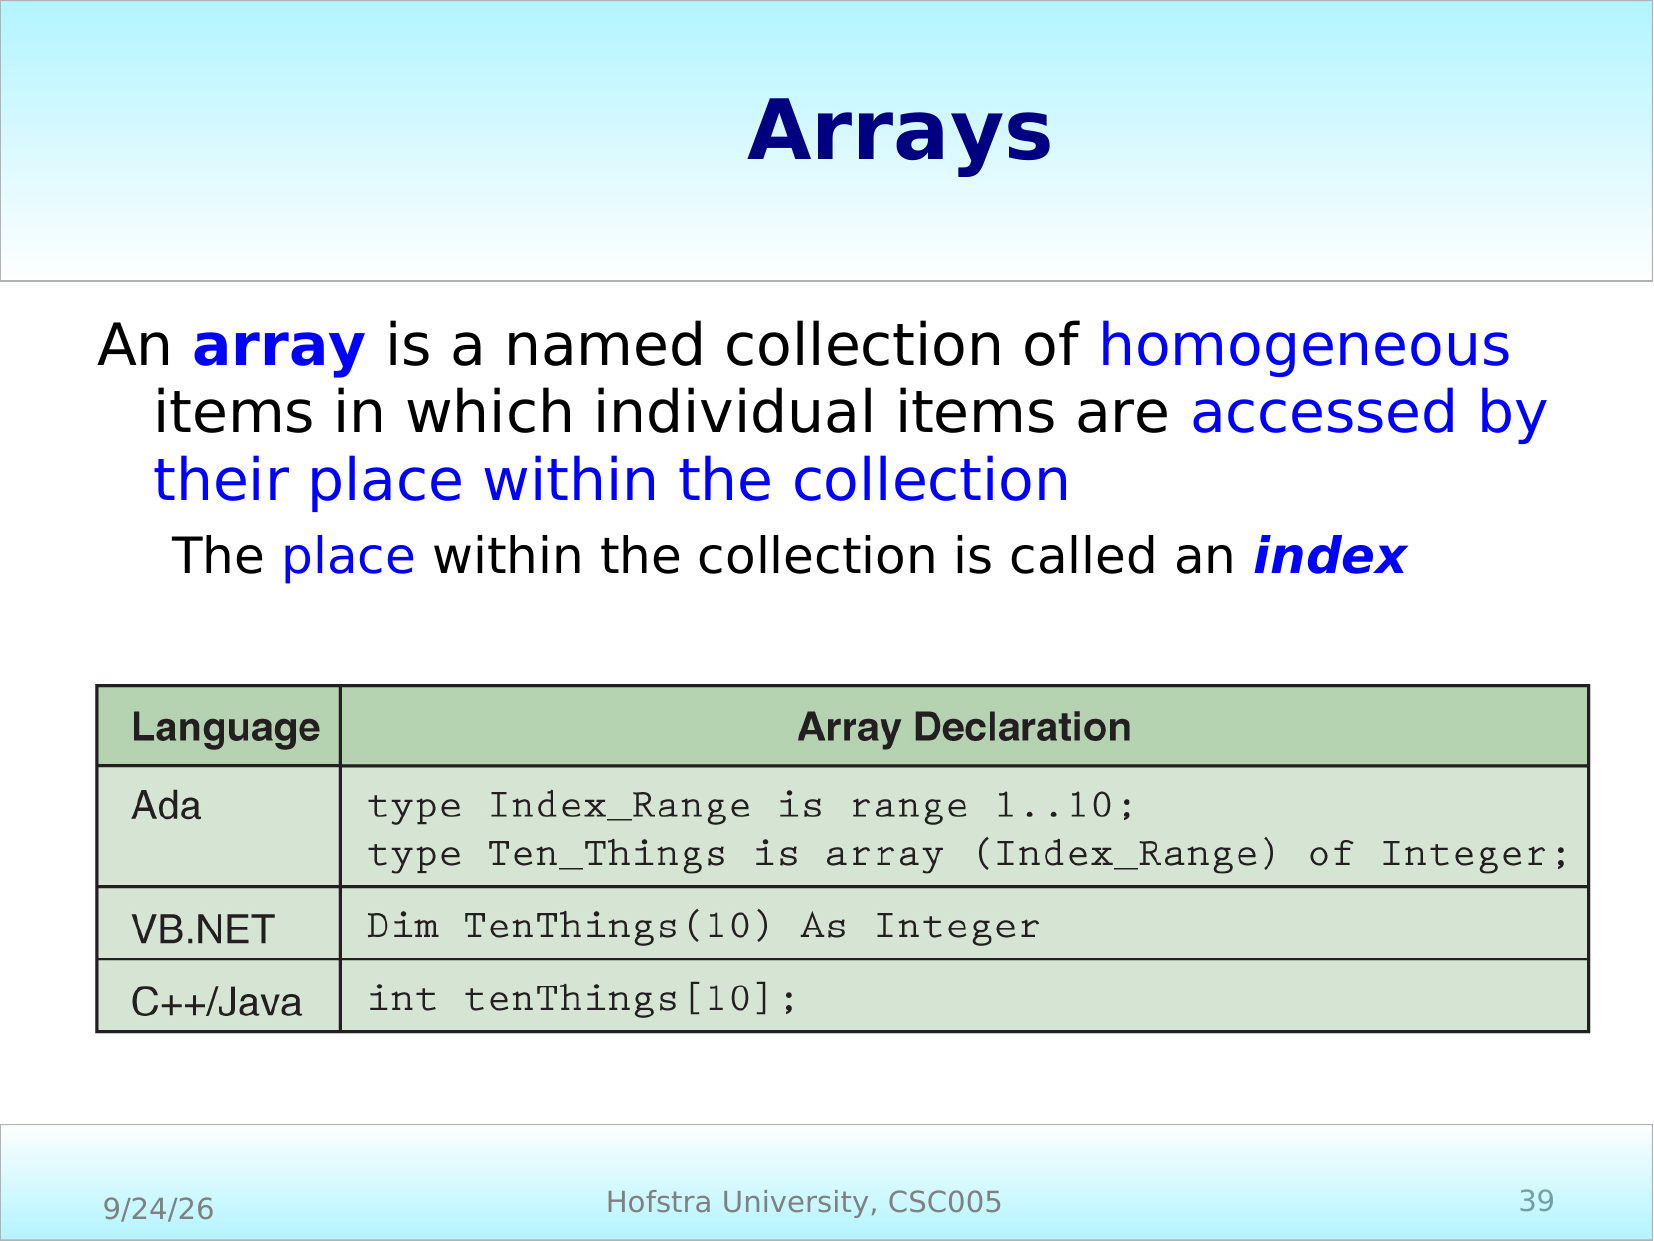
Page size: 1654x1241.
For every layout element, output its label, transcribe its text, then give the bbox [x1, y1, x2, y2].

list An array is a named collection of homogeneous items in which individual items are accessed by their place within the collection The place within the collection is called an index [82, 303, 1571, 675]
title Arrays [247, 27, 1612, 235]
list An array is a named collection of homogeneous items in which individual items are accessed by their place within the collection The place within the collection is called an index [82, 1043, 1571, 1131]
picture [82, 675, 1598, 1043]
